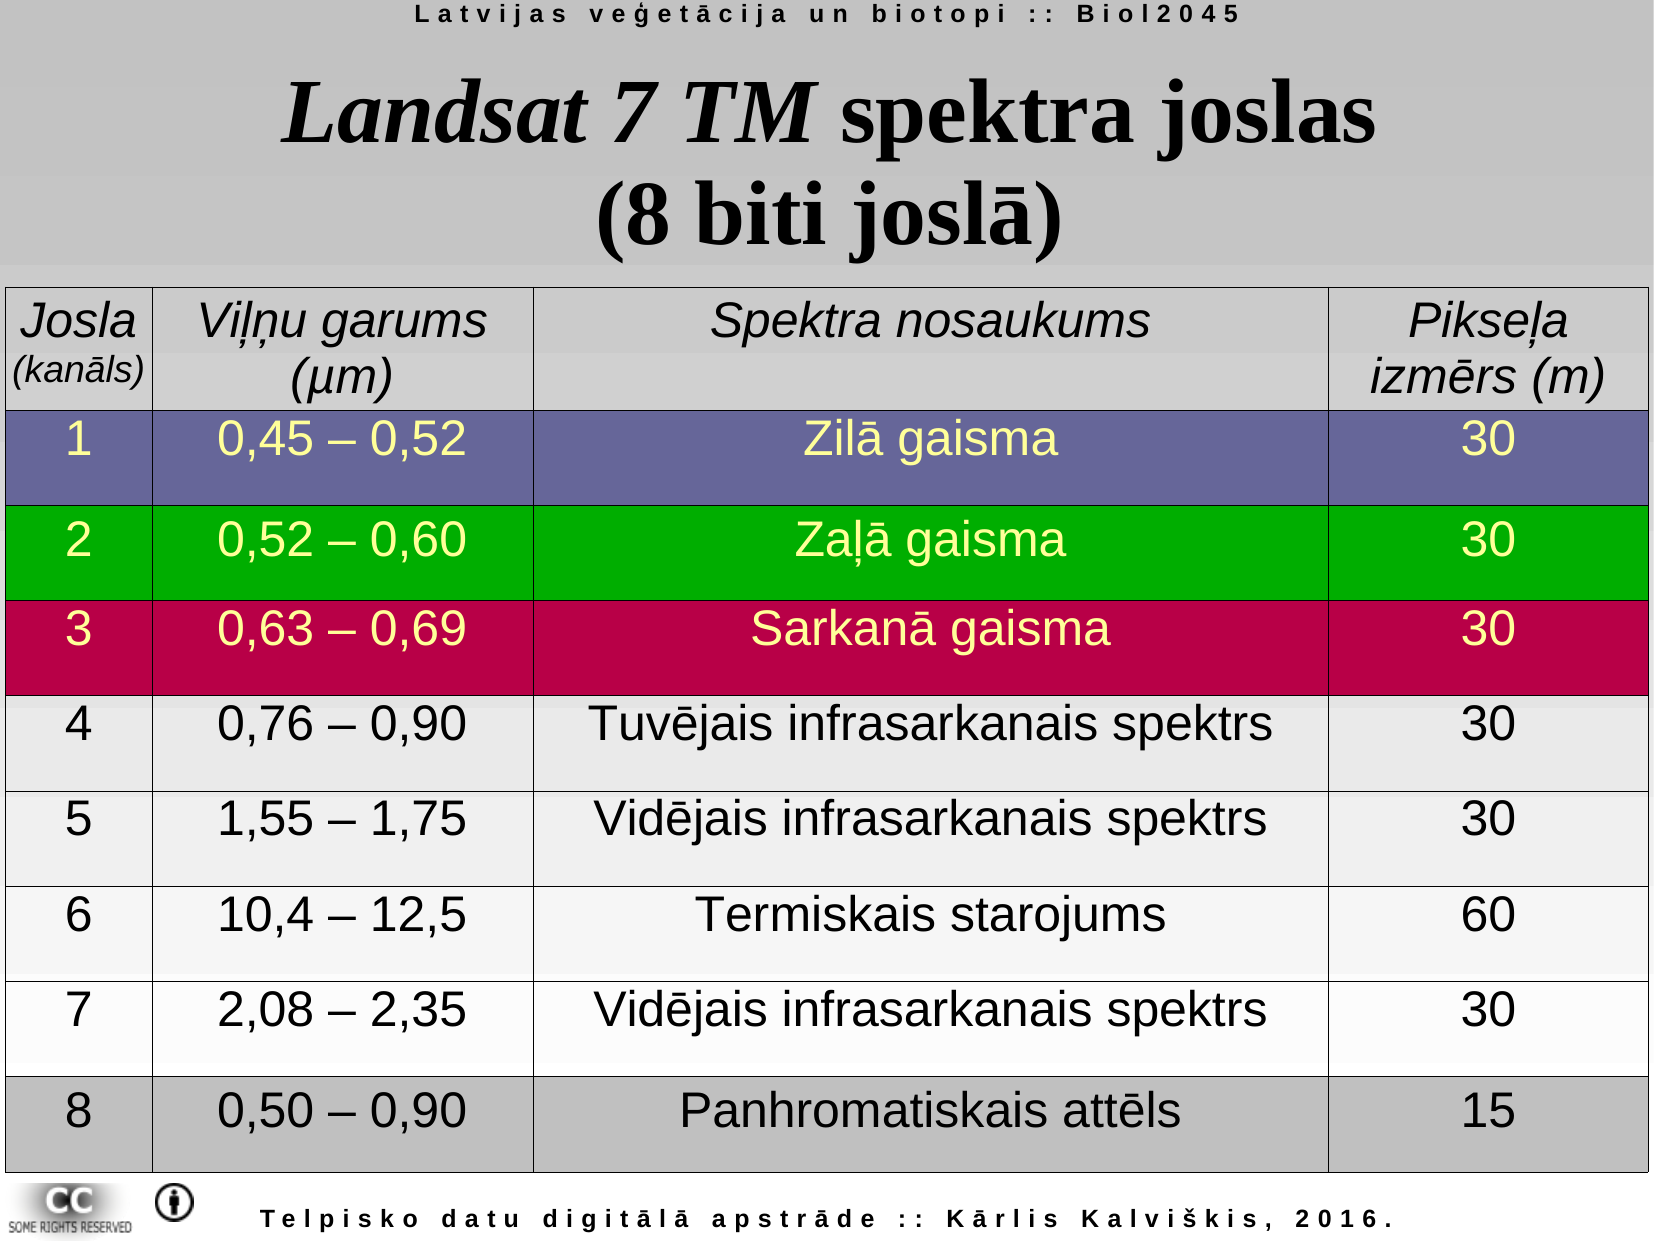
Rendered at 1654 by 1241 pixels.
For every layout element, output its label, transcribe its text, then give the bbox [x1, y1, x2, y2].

table_cell Vidējais infrasarkanais spektrs [534, 792, 1328, 886]
table_cell 4 [6, 696, 152, 791]
table_header Josla (kanāls) [6, 288, 152, 410]
table_cell Zaļā gaisma [534, 506, 1328, 600]
table_cell 0,50 – 0,90 [153, 1077, 533, 1172]
table_cell 30 [1329, 982, 1648, 1076]
table_header Pikseļa izmērs (m) [1329, 288, 1648, 410]
title Landsat 7 TM spektra joslas (8 biti joslā) [34, 61, 1626, 296]
table_cell 8 [6, 1077, 152, 1172]
table_cell 60 [1329, 887, 1648, 981]
table_cell 15 [1329, 1077, 1648, 1172]
table_cell Sarkanā gaisma [534, 601, 1328, 695]
table_cell 30 [1329, 411, 1648, 505]
table_cell 1 [6, 411, 152, 505]
table_cell Panhromatiskais attēls [534, 1077, 1328, 1172]
table_cell 2,08 – 2,35 [153, 982, 533, 1076]
table_cell 30 [1329, 601, 1648, 695]
table_cell 10,4 – 12,5 [153, 887, 533, 981]
table_cell 0,76 – 0,90 [153, 696, 533, 791]
table_cell 0,45 – 0,52 [153, 411, 533, 505]
picture [0, 0, 1654, 1241]
table_cell 30 [1329, 792, 1648, 886]
table_cell 6 [6, 887, 152, 981]
table_cell 3 [6, 601, 152, 695]
table_header Viļņu garums (µm) [153, 296, 533, 410]
table_cell Zilā gaisma [534, 411, 1328, 505]
table_header Spektra nosaukums [534, 296, 1328, 410]
table_cell 30 [1329, 506, 1648, 600]
table_cell 0,63 – 0,69 [153, 601, 533, 695]
table_cell 7 [6, 982, 152, 1076]
table_cell Termiskais starojums [534, 887, 1328, 981]
table_cell 1,55 – 1,75 [153, 792, 533, 886]
table_cell 5 [6, 792, 152, 886]
table_cell 2 [6, 506, 152, 600]
table_cell 0,52 – 0,60 [153, 506, 533, 600]
table_cell 30 [1329, 696, 1648, 791]
table_cell Vidējais infrasarkanais spektrs [534, 982, 1328, 1076]
table_cell Tuvējais infrasarkanais spektrs [534, 696, 1328, 791]
